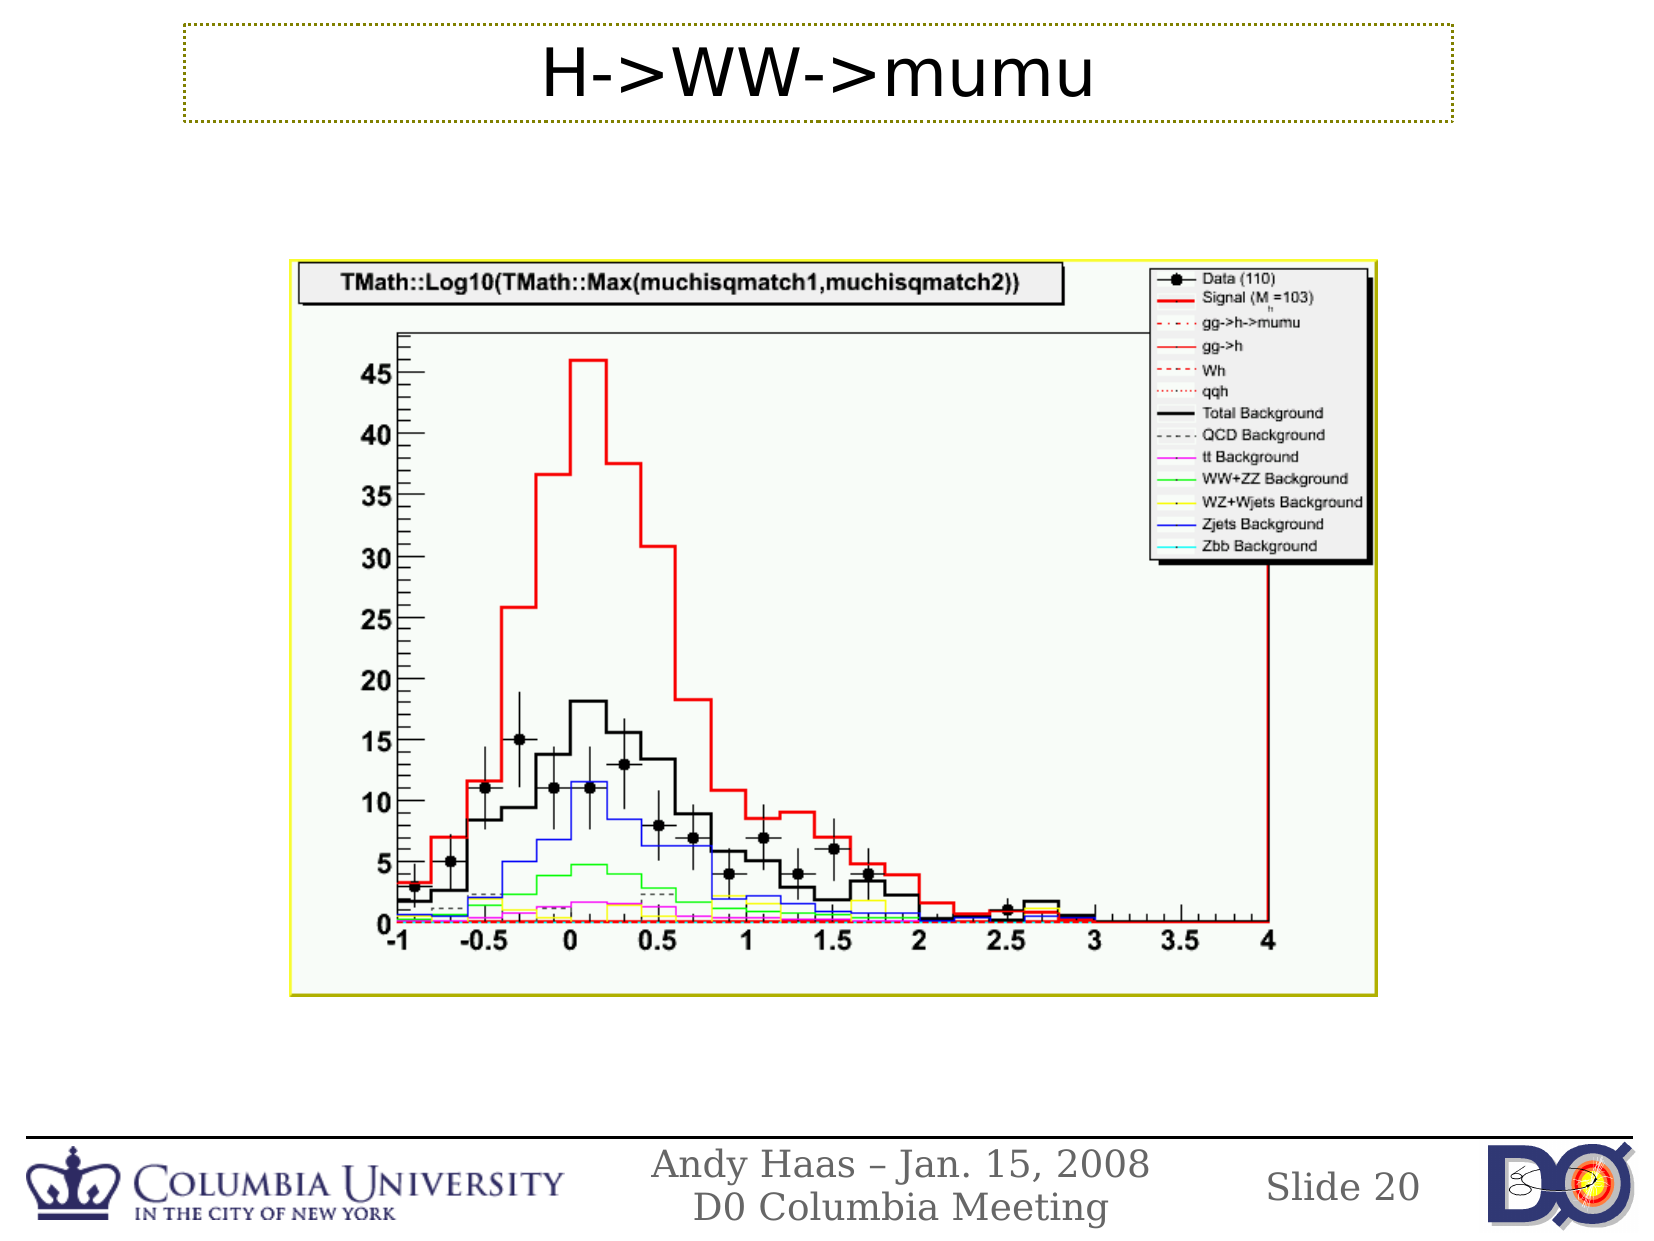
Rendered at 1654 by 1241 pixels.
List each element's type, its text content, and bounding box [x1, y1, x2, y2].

picture [26, 1146, 565, 1220]
picture [1479, 1140, 1639, 1233]
picture [289, 259, 1378, 997]
title H->WW->mumu [184, 24, 1453, 122]
